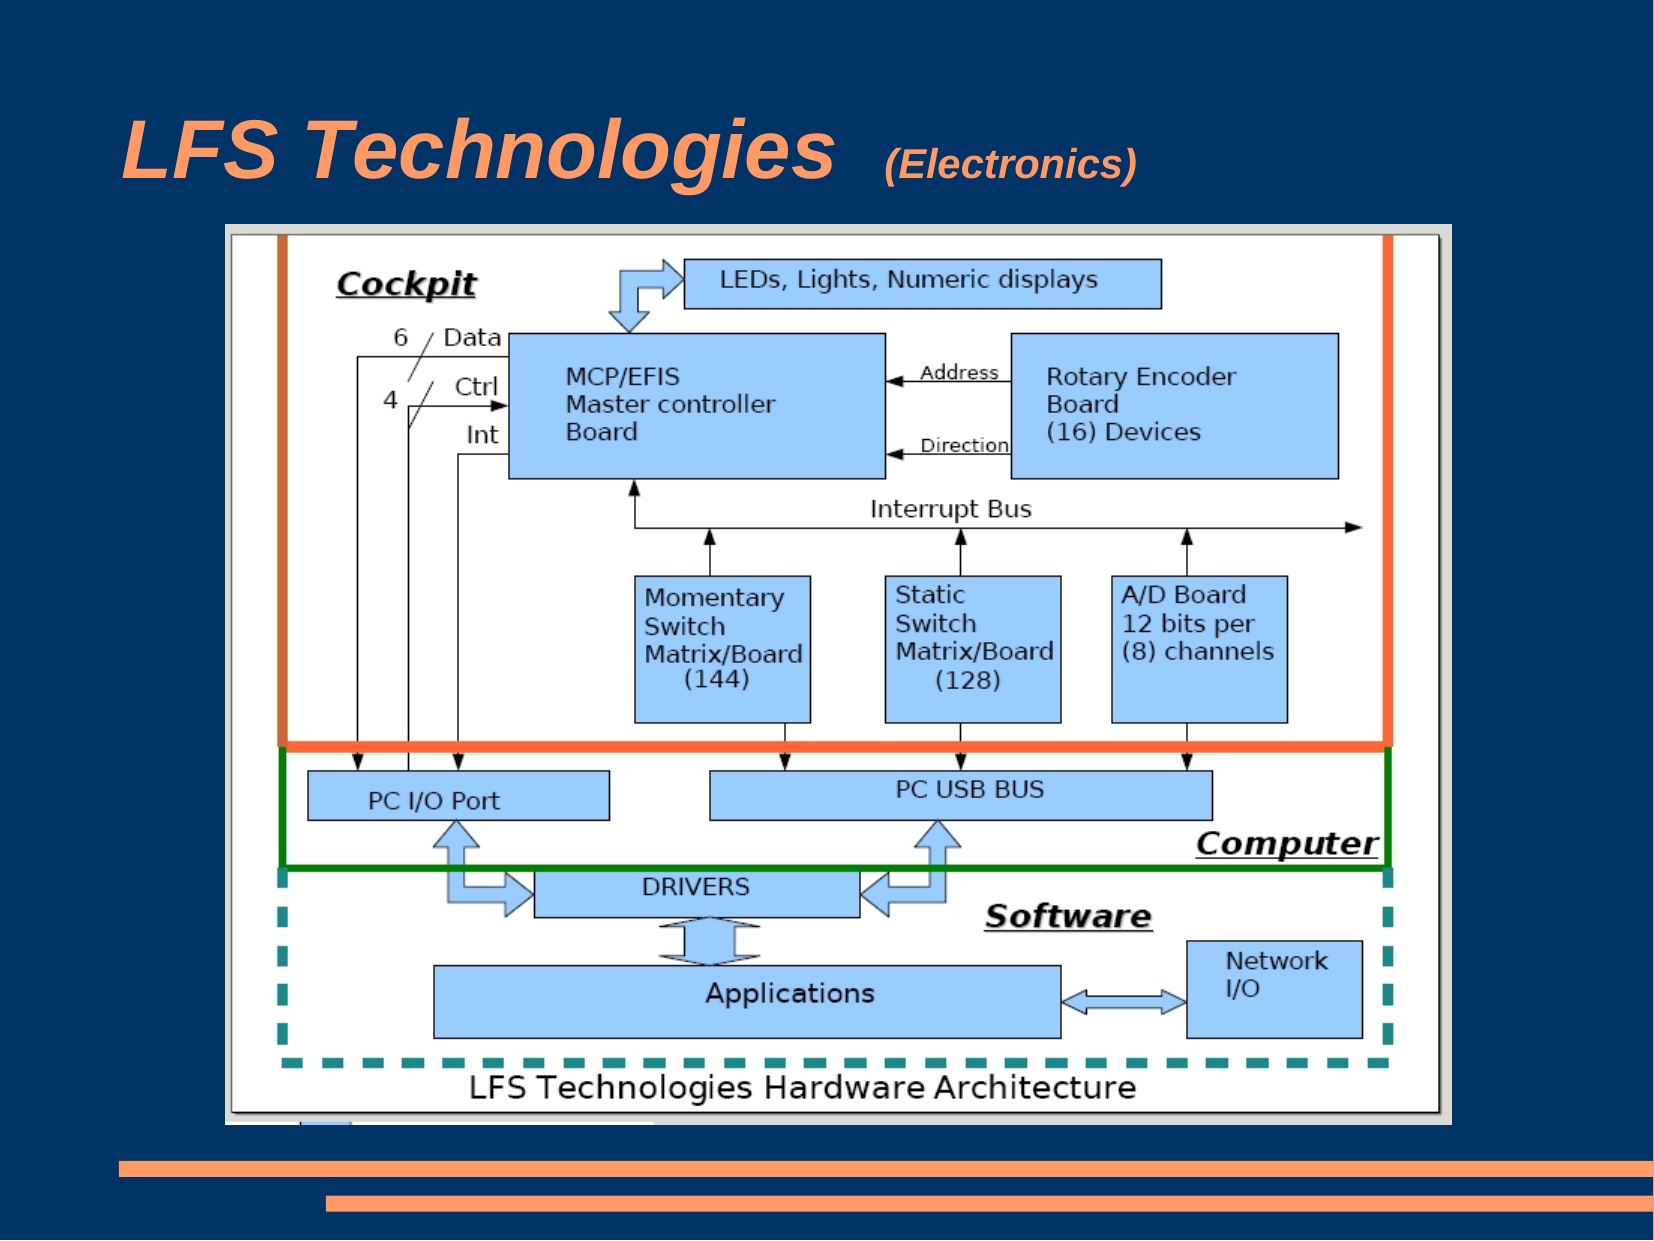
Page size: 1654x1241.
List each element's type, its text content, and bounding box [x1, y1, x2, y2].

title LFS Technologies (Electronics)‏ [121, 46, 1534, 254]
picture [225, 224, 1452, 1126]
